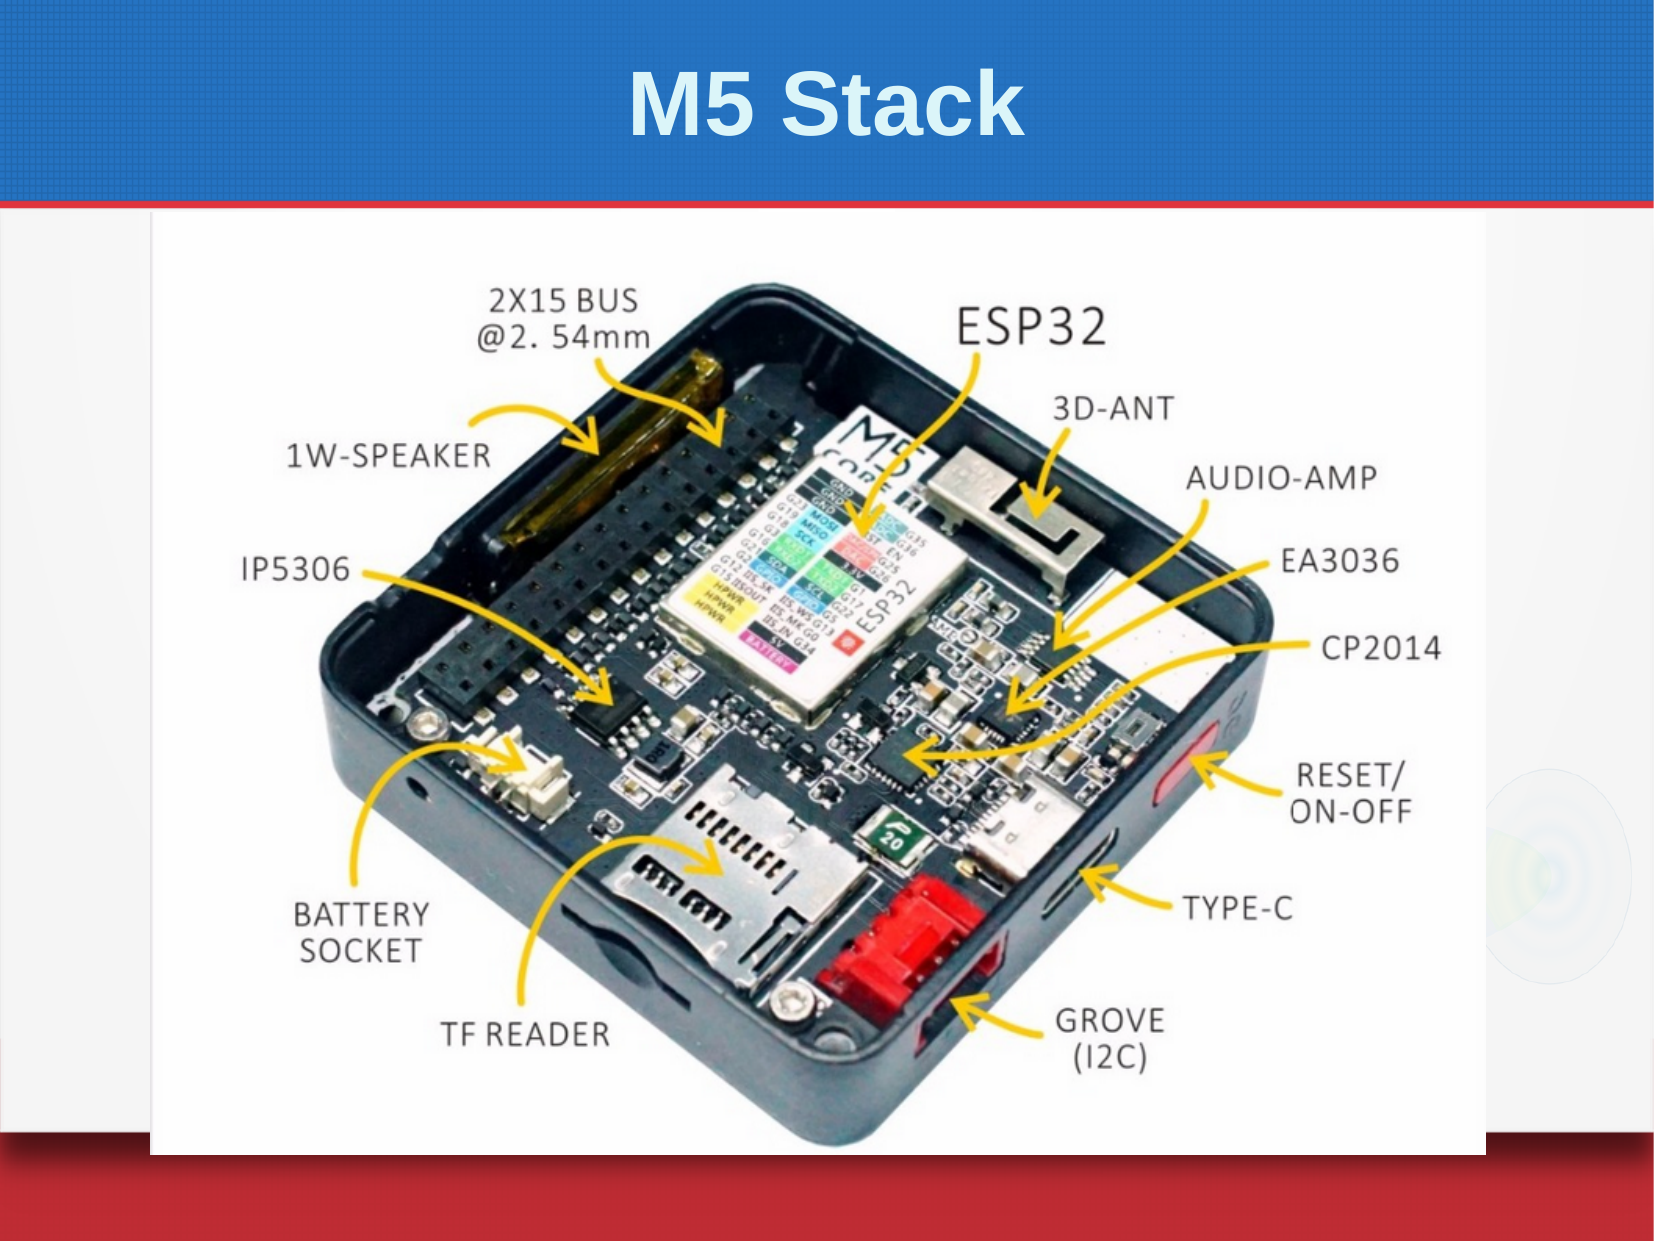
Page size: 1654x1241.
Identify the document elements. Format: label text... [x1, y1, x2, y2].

picture [0, 0, 1654, 1241]
title M5 Stack [82, 20, 1571, 186]
